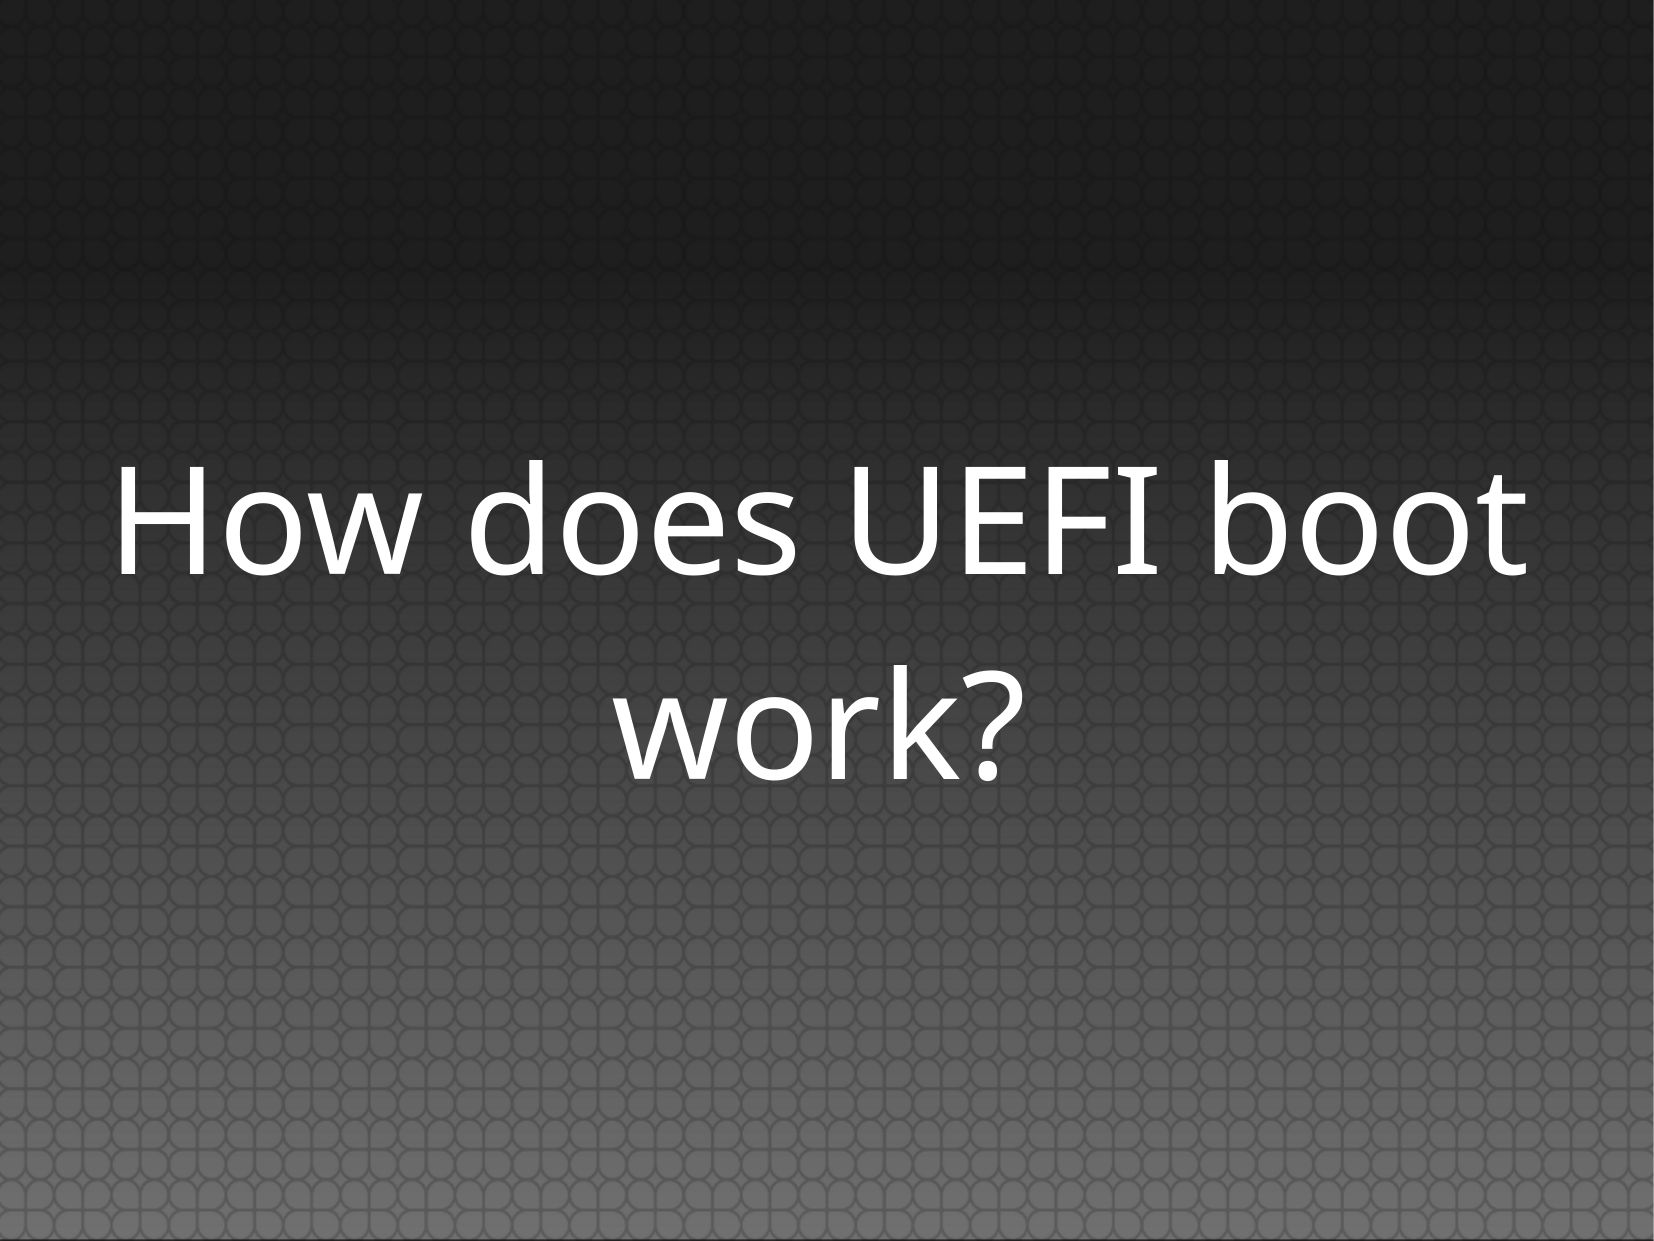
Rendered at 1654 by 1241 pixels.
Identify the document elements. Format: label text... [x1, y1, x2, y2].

title How does UEFI boot work? [75, 466, 1564, 772]
picture [0, 0, 1654, 1241]
